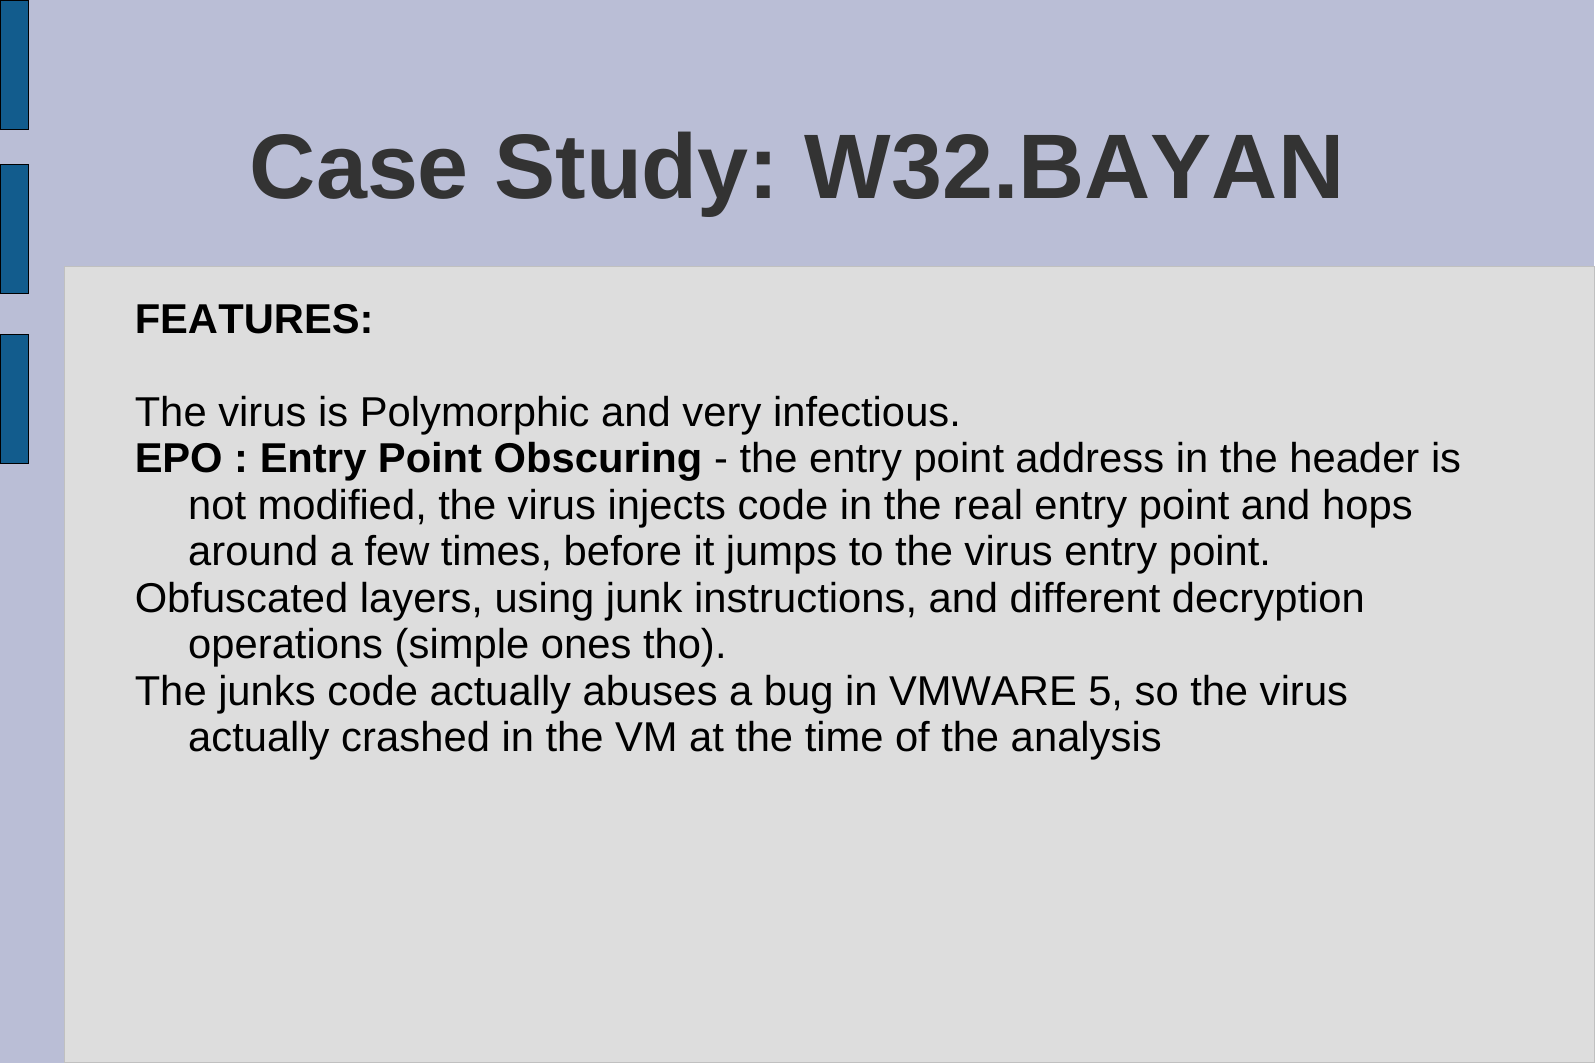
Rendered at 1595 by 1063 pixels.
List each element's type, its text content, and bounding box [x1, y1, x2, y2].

list FEATURES: The virus is Polymorphic and very infectious. EPO : Entry Point Obscuring - the entry point address in the header is not modified, the virus injects code in the real entry point and hops around a few times, before it jumps to the virus entry point. Obfuscated layers, using junk instructions, and different decryption operations (simple ones tho). The junks code actually abuses a bug in VMWARE 5, so the virus actually crashed in the VM at the time of the analysis [117, 295, 1479, 966]
title Case Study: W32.BAYAN [117, 78, 1479, 256]
